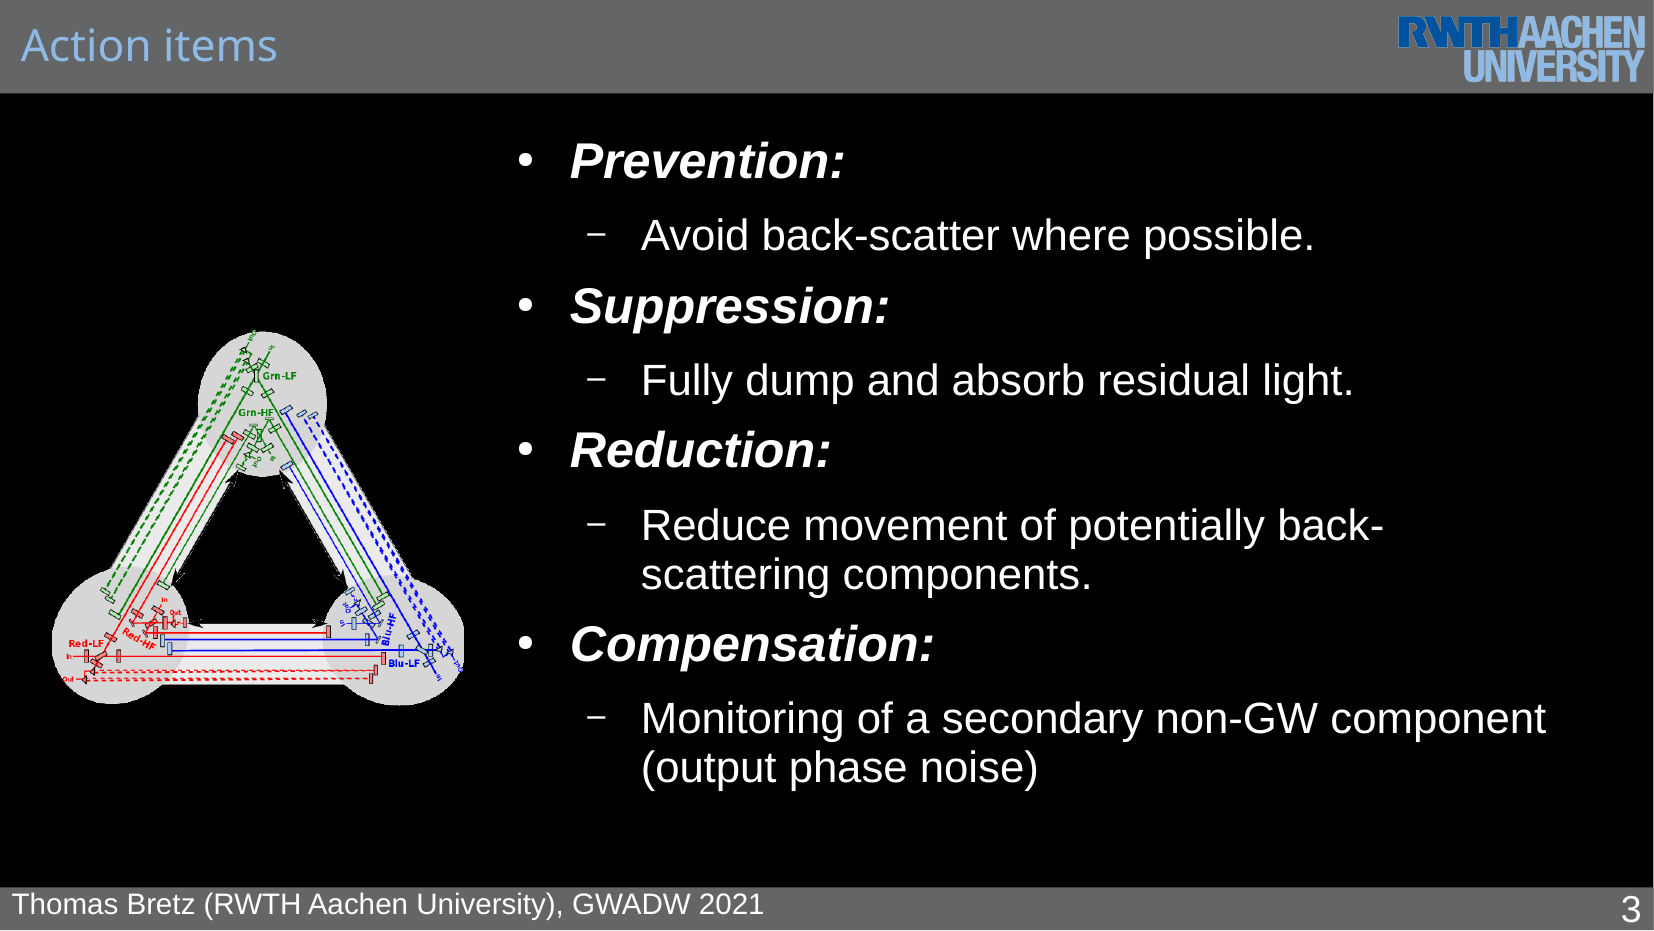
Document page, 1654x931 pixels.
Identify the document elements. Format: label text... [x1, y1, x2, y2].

picture [52, 330, 464, 706]
list Prevention: Avoid back-scatter where possible. Suppression: Fully dump and absorb residual light. Reduction: Reduce movement of potentially back-scattering components. Compensation: Monitoring of a secondary non-GW component (output phase noise) [499, 133, 1571, 838]
title Action items [20, 7, 1510, 82]
picture [1363, 0, 1654, 113]
